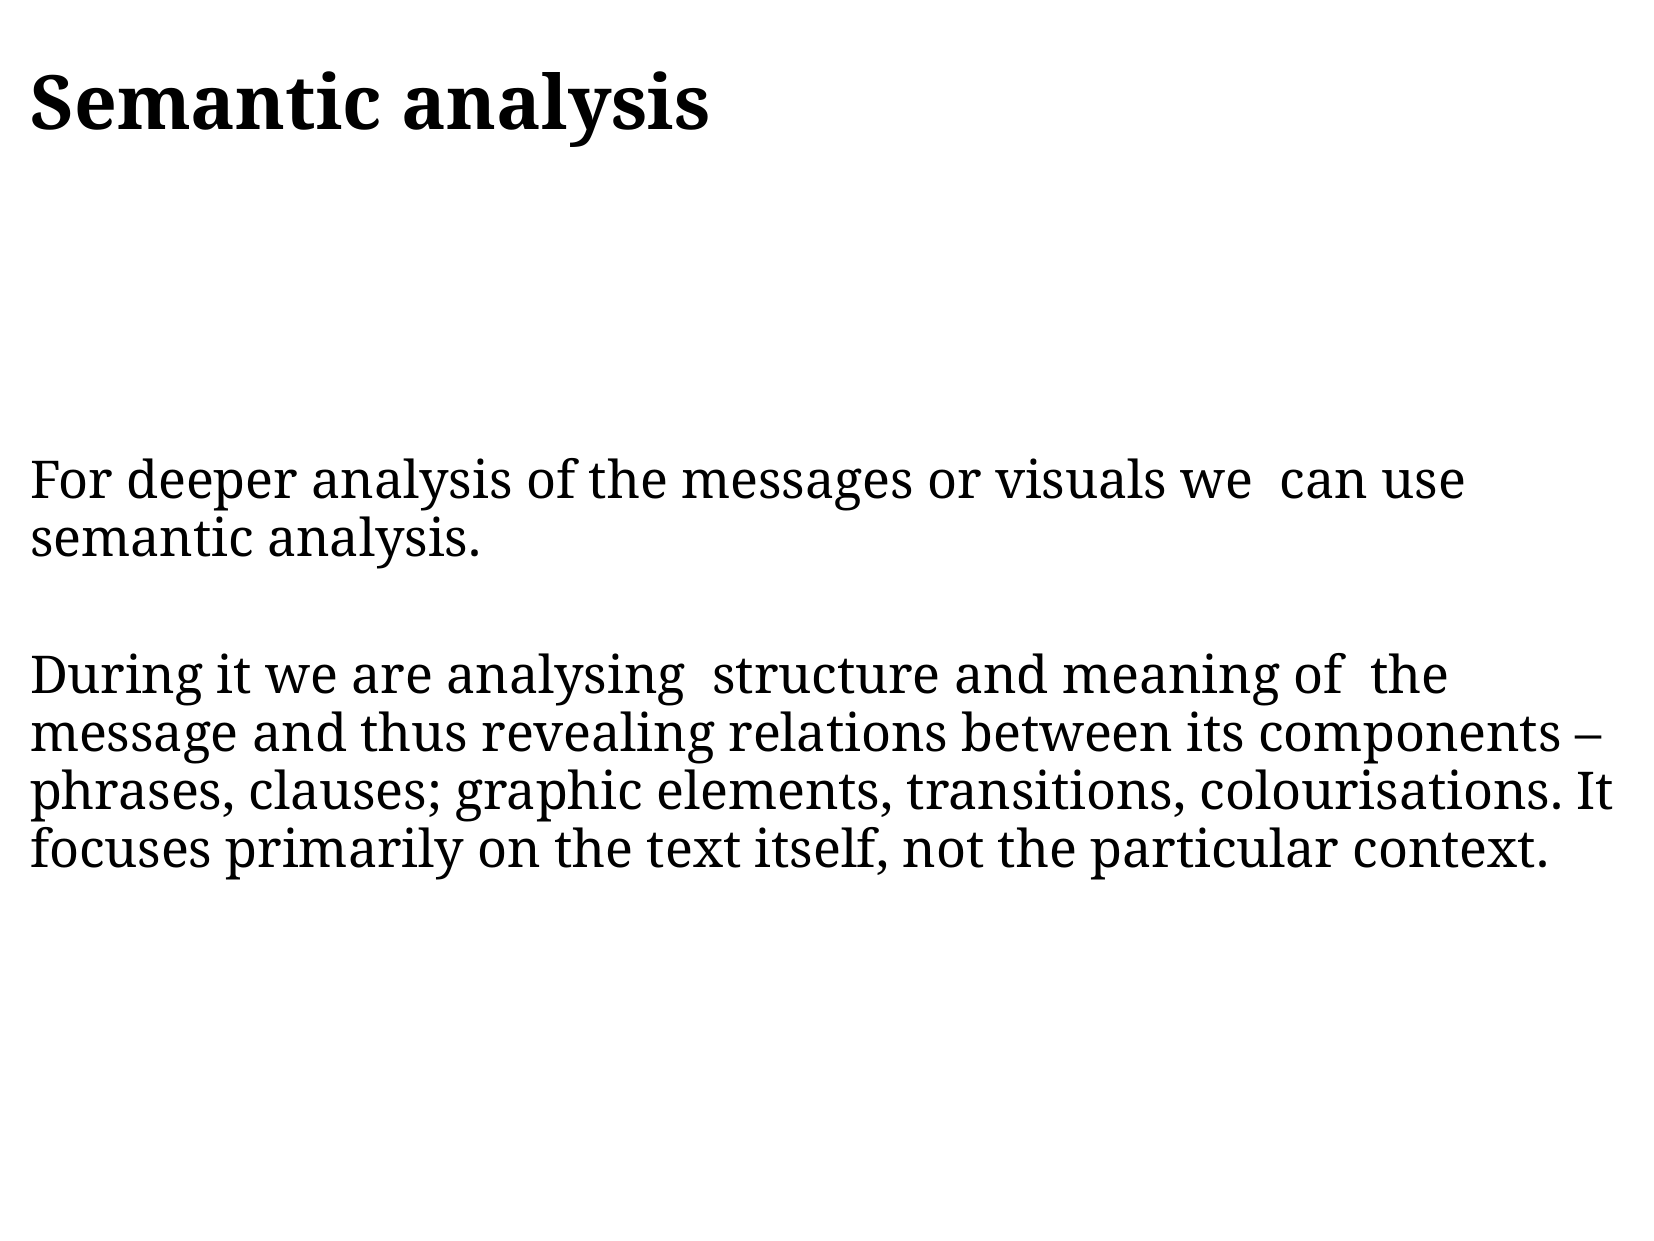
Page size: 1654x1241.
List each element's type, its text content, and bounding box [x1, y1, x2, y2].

title Semantic analysis [30, 0, 1519, 208]
text_box For deeper analysis of the messages or visuals we can use semantic analysis. During it we are analysing structure and meaning of the message and thus revealing relations between its components – phrases, clauses; graphic elements, transitions, colourisations. It focuses primarily on the text itself, not the particular context. [30, 367, 1625, 964]
